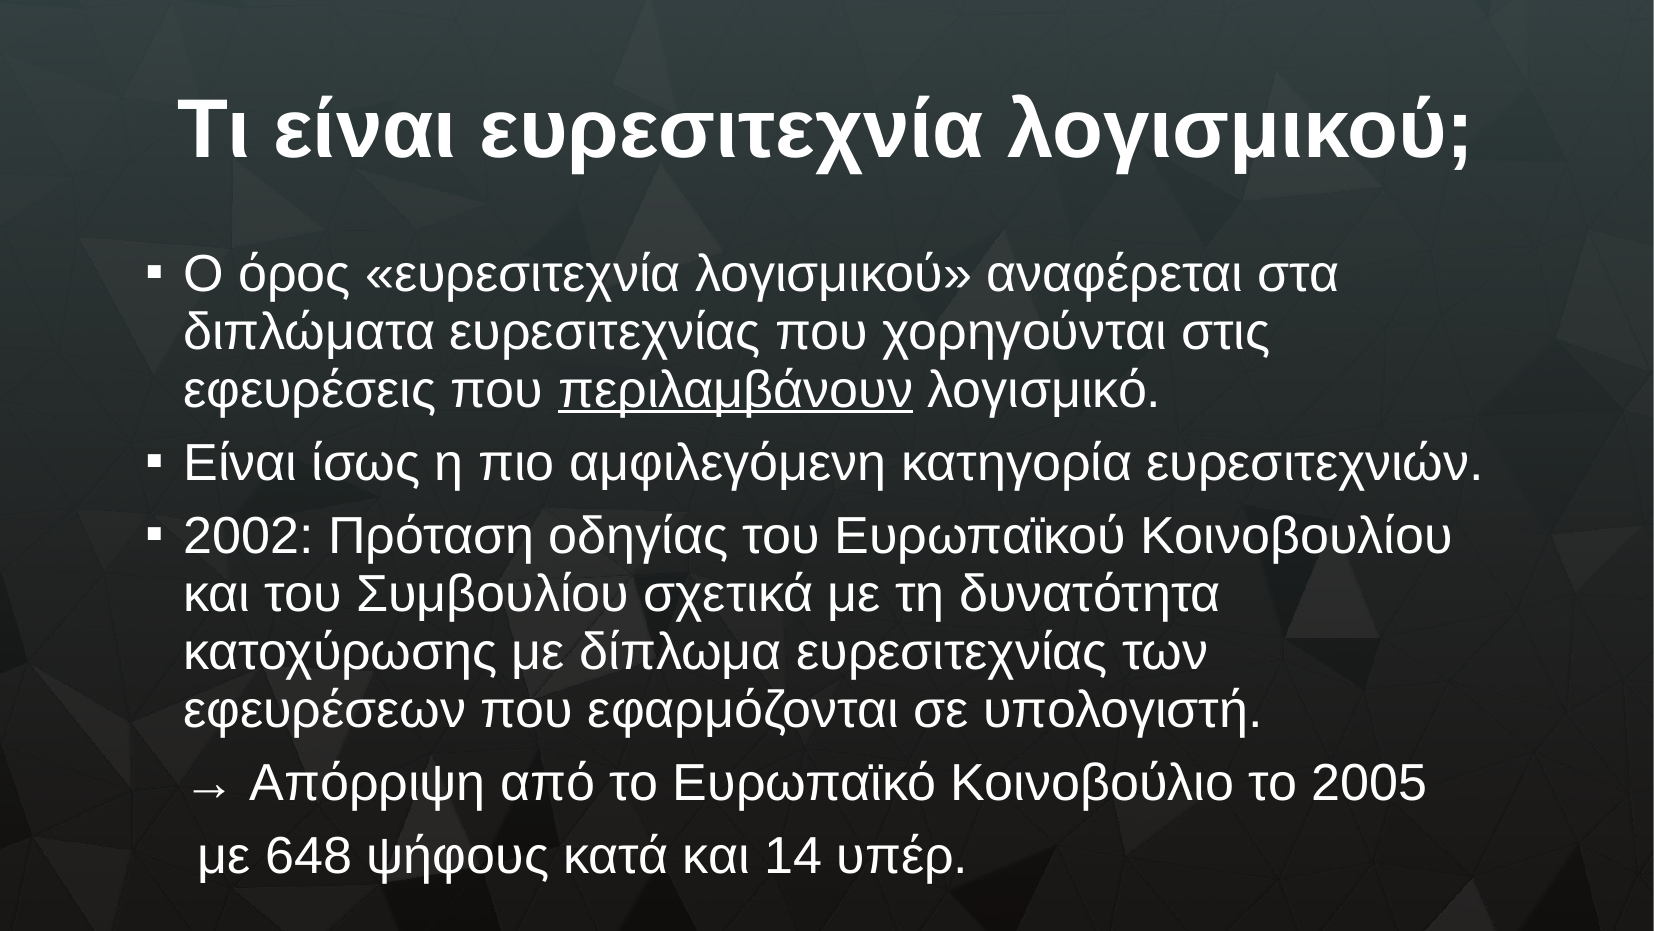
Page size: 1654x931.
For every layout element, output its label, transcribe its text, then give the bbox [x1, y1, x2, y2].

title Τι είναι ευρεσιτεχνία λογισμικού; [82, 25, 1571, 232]
text_box Ο όρος «ευρεσιτεχνία λογισμικού» αναφέρεται στα διπλώματα ευρεσιτεχνίας που χορηγούνται στις εφευρέσεις που περιλαμβάνουν λογισμικό. Είναι ίσως η πιο αμφιλεγόμενη κατηγορία ευρεσιτεχνιών. 2002: Πρόταση οδηγίας του Ευρωπαϊκού Κοινοβουλίου και του Συμβουλίου σχετικά με τη δυνατότητα κατοχύρωσης με δίπλωμα ευρεσιτεχνίας των εφευρέσεων που εφαρμόζονται σε υπολογιστή. → Απόρριψη από το Ευρωπαϊκό Κοινοβούλιο το 2005 με 648 ψήφους κατά και 14 υπέρ. [133, 236, 1521, 892]
picture [0, 0, 1654, 931]
